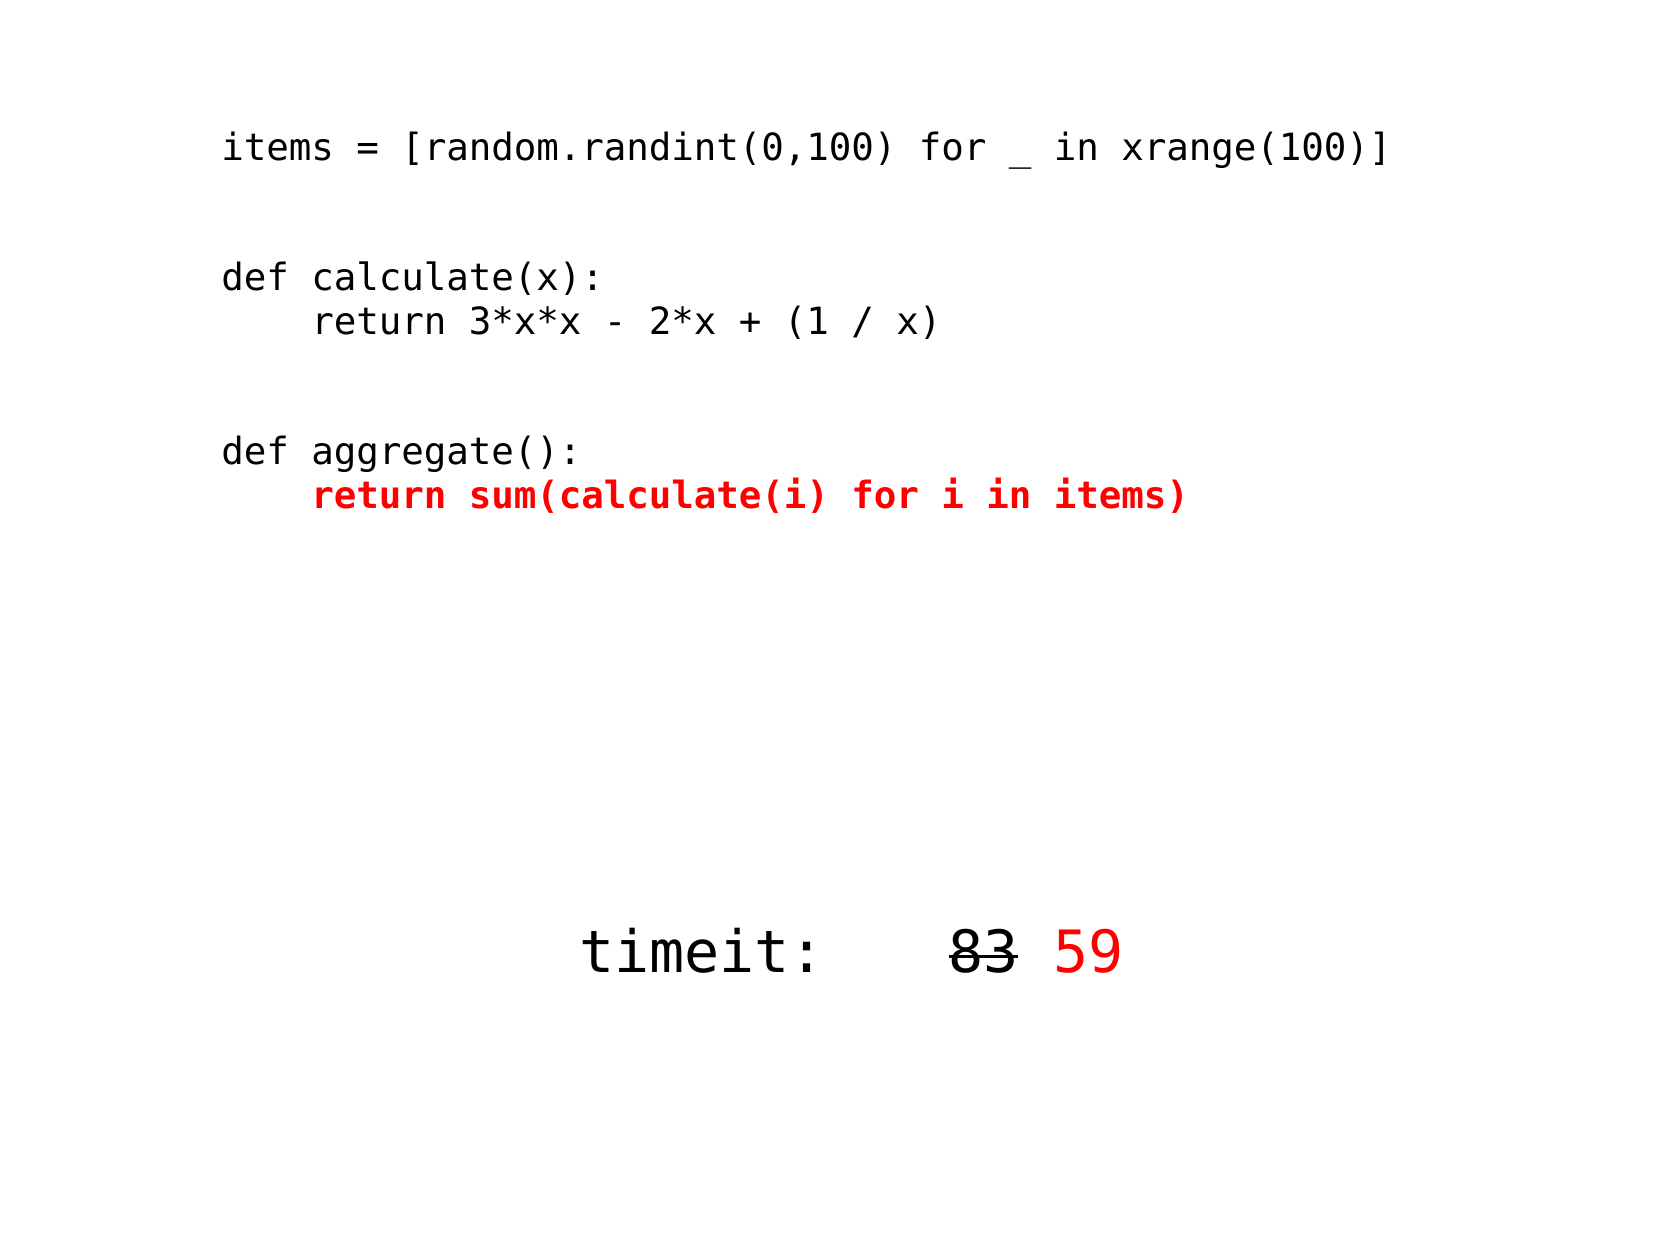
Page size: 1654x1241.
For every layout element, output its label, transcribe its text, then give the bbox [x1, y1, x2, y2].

text_box timeit: 83 59 [564, 911, 1139, 995]
text_box items = [random.randint(0,100) for _ in xrange(100)] def calculate(x): return 3*x*x - 2*x + (1 / x) def aggregate(): return sum(calculate(i) for i in items) [206, 118, 1477, 569]
